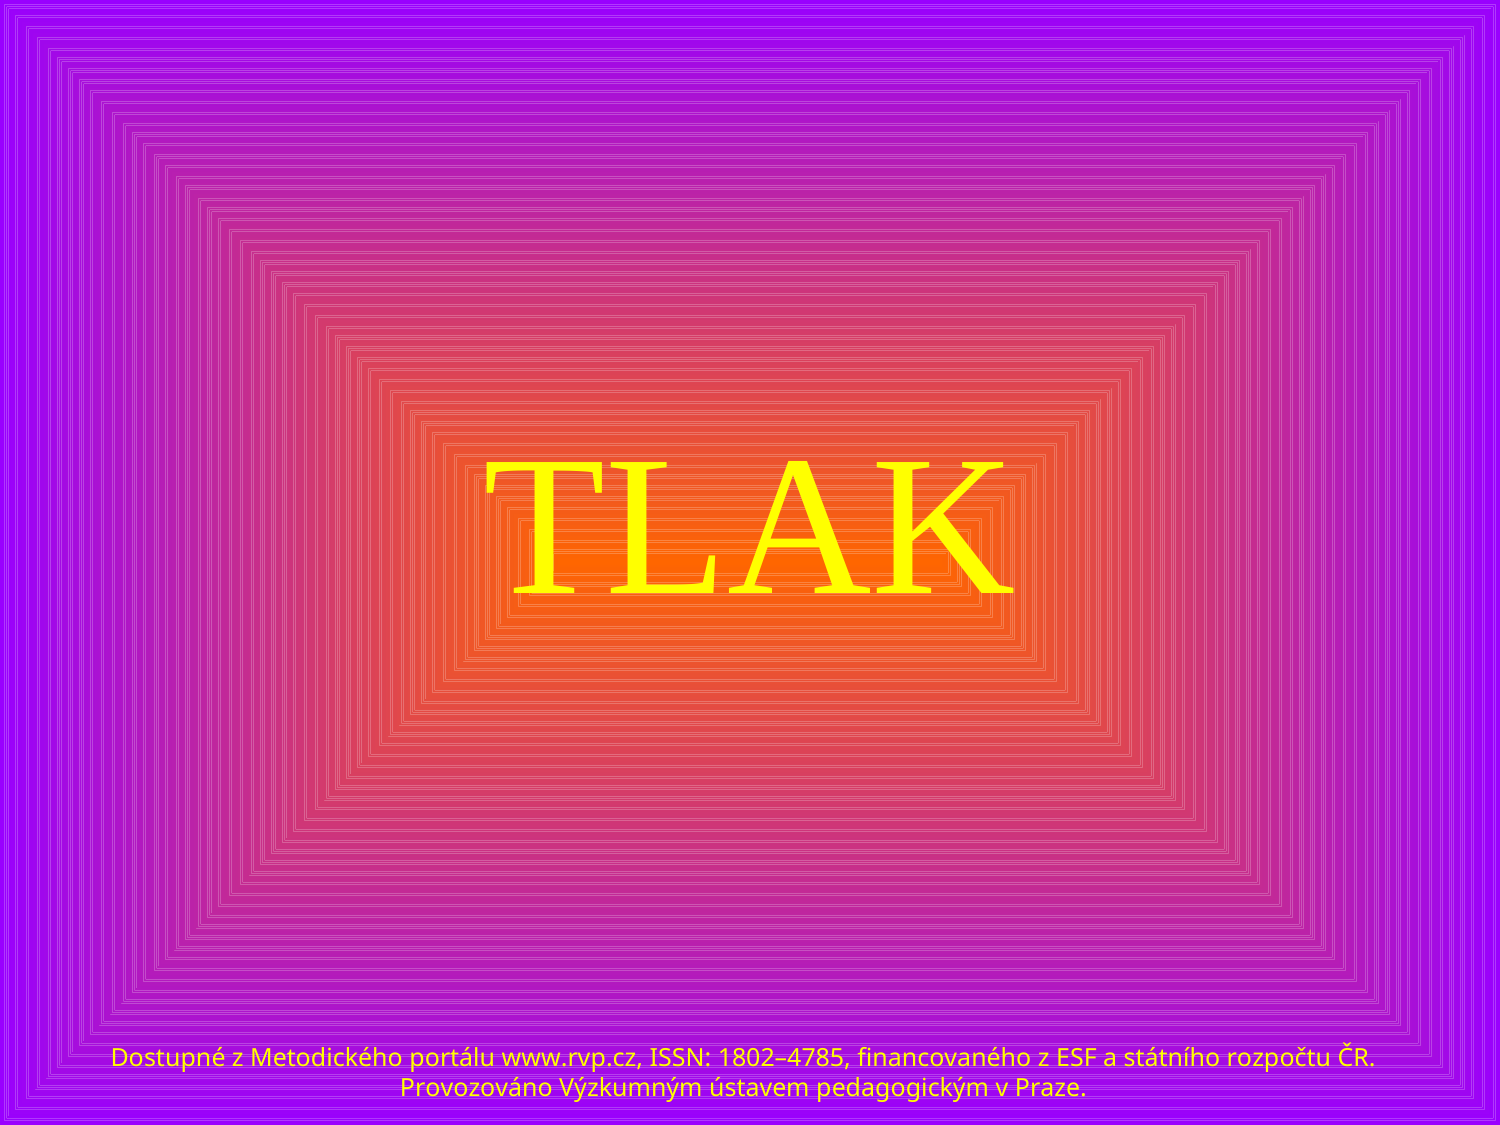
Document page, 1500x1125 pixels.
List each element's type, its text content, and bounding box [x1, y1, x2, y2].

text_box Dostupné z Metodického portálu www.rvp.cz, ISSN: 1802–4785, financovaného z ESF a státního rozpočtu ČR. Provozováno Výzkumným ústavem pedagogickým v Praze. [35, 1041, 1454, 1102]
text_box TLAK [0, 385, 1500, 641]
